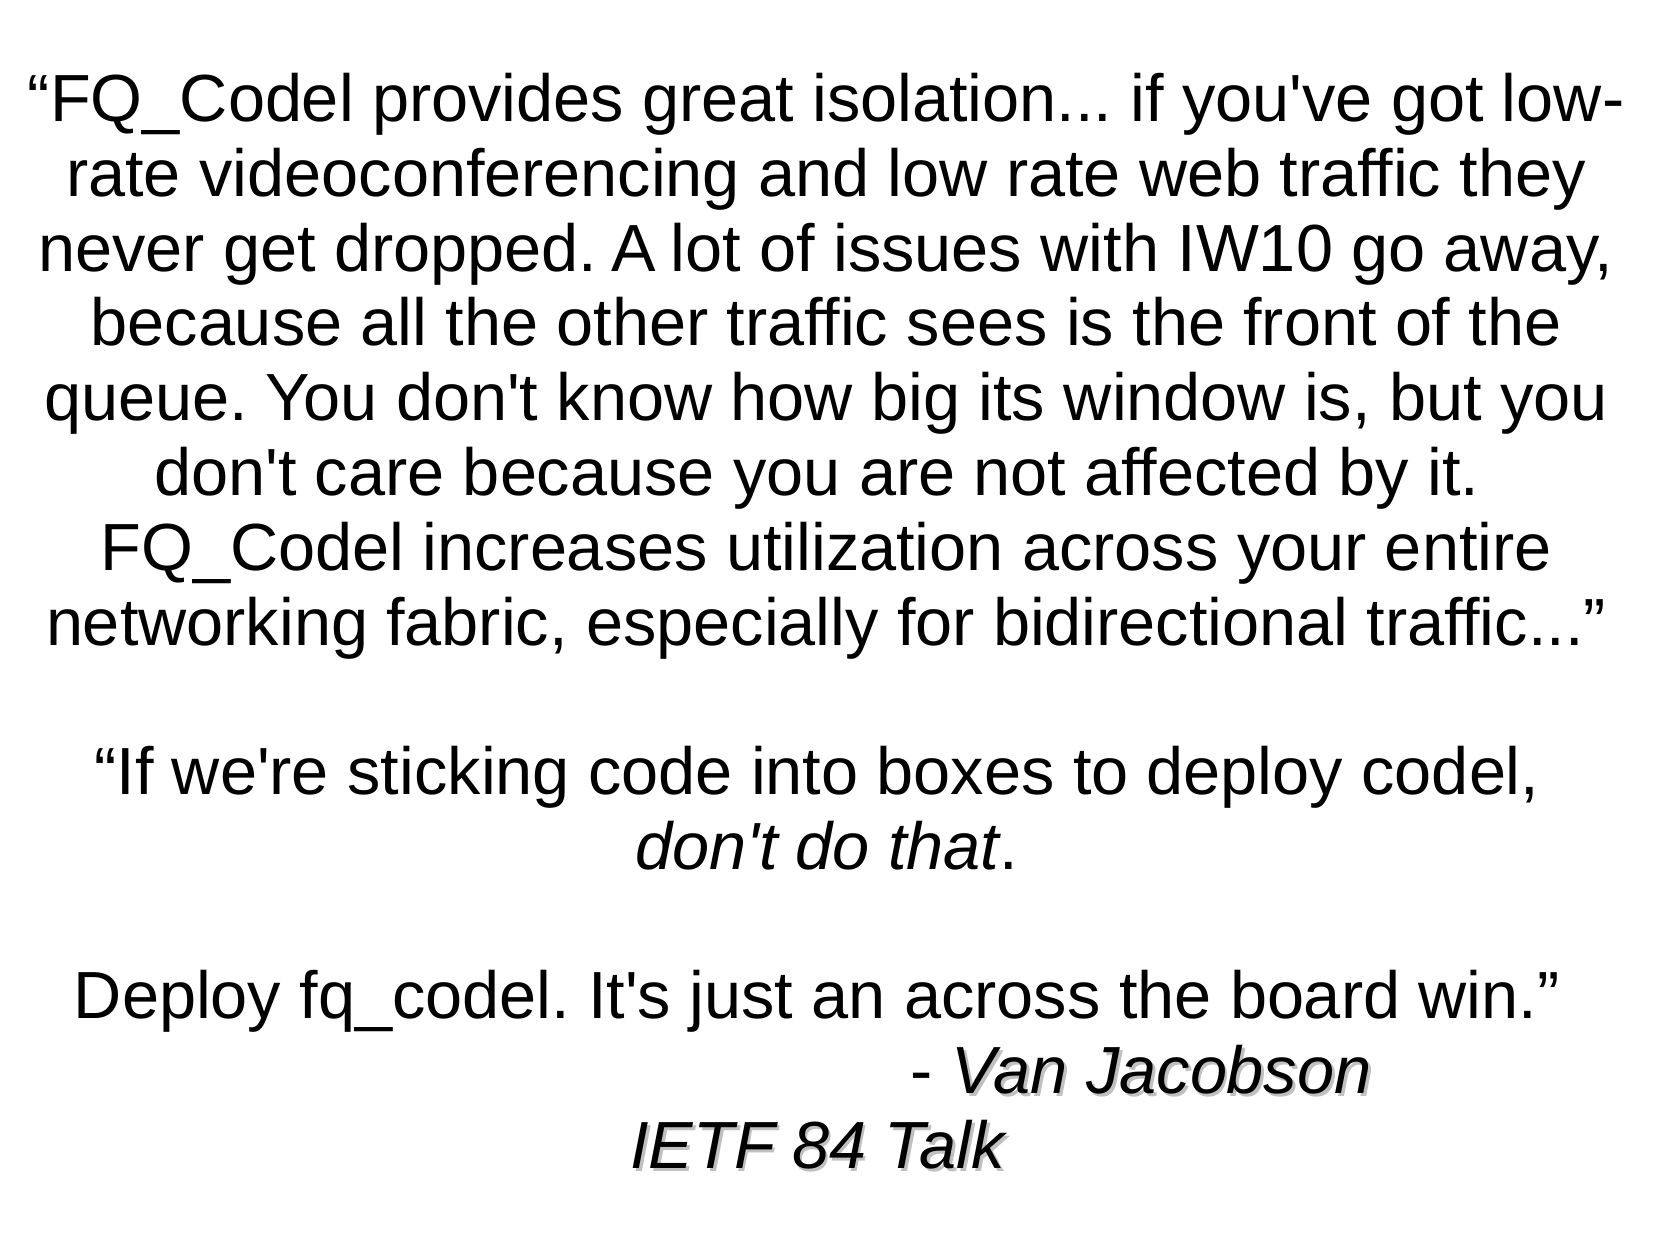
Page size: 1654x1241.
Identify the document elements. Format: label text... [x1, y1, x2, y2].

text_box “FQ_Codel provides great isolation... if you've got low-rate videoconferencing and low rate web traffic they never get dropped. A lot of issues with IW10 go away, because all the other traffic sees is the front of the queue. You don't know how big its window is, but you don't care because you are not affected by it. FQ_Codel increases utilization across your entire networking fabric, especially for bidirectional traffic...” “If we're sticking code into boxes to deploy codel, don't do that. Deploy fq_codel. It's just an across the board win.” - Van Jacobson IETF 84 Talk [0, 3, 1654, 1241]
